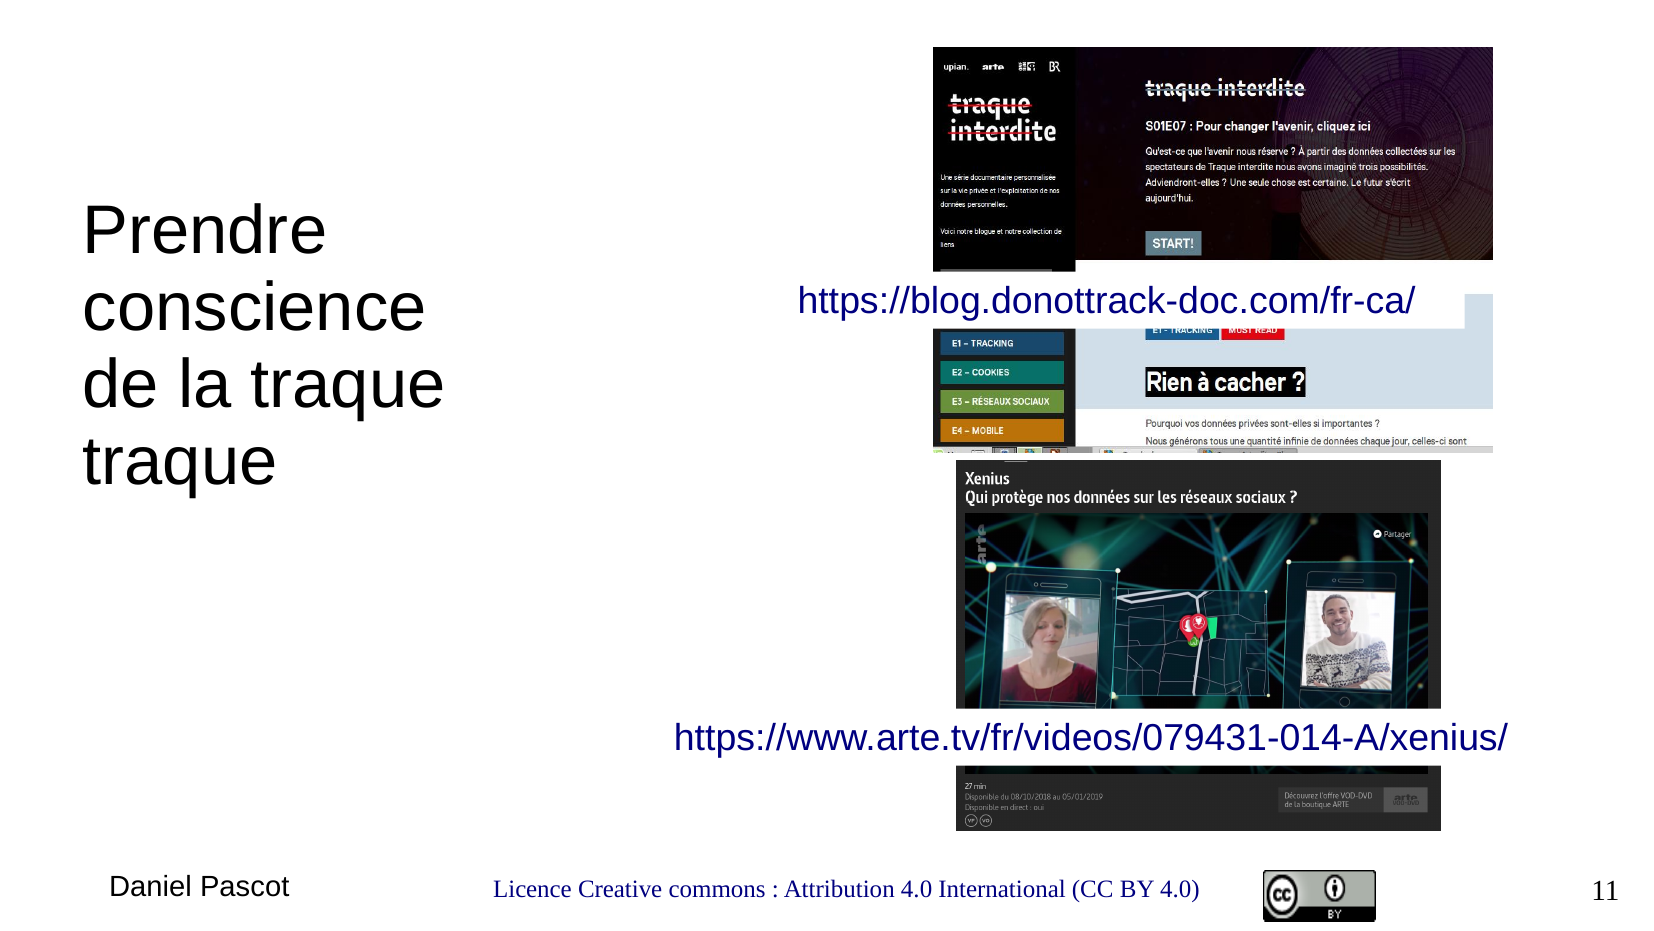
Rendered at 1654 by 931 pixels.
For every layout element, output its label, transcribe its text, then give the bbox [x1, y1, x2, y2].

title Prendre conscience de la traque traque [82, 191, 497, 499]
picture [1263, 870, 1376, 922]
text_box https://blog.donottrack-doc.com/fr-ca/ [782, 271, 1465, 329]
text_box https://www.arte.tv/fr/videos/079431-014-A/xenius/ [659, 708, 1524, 766]
picture [956, 460, 1441, 708]
picture [956, 766, 1441, 831]
picture [933, 47, 1493, 453]
